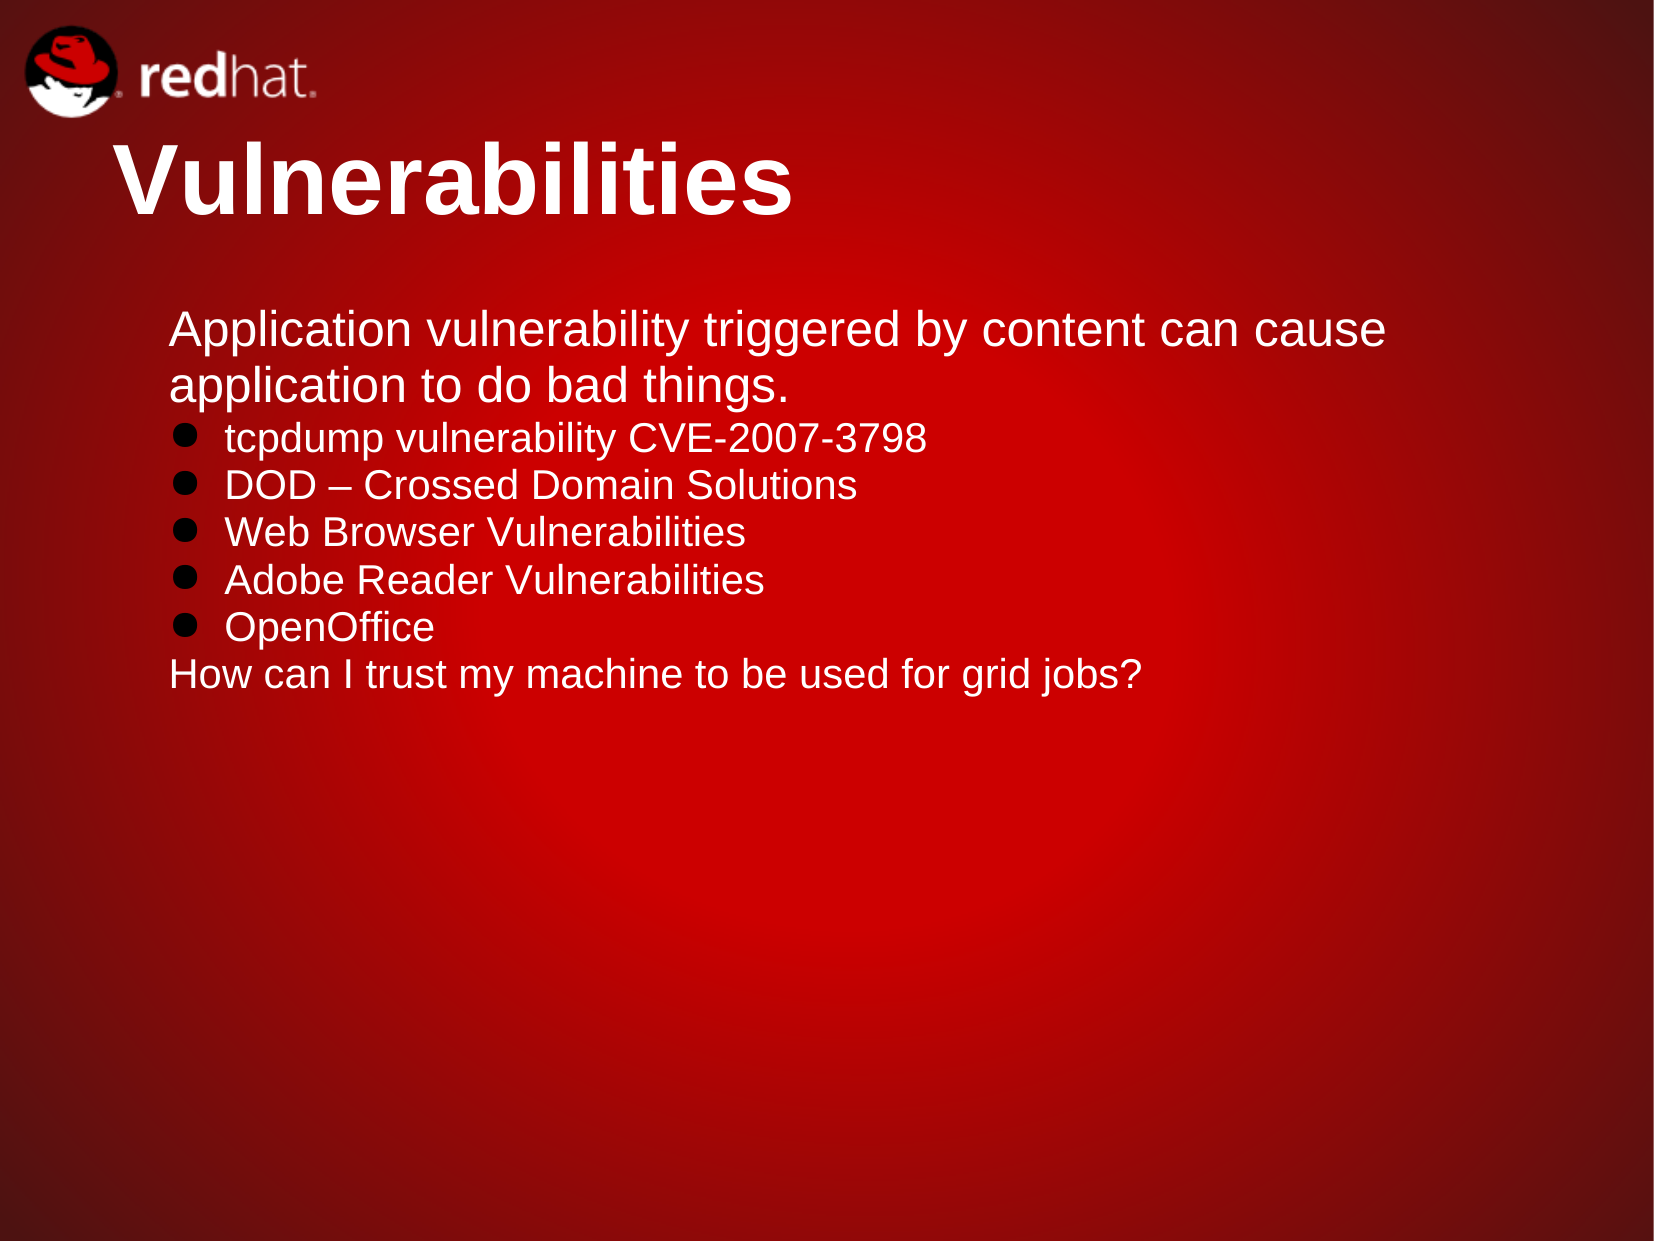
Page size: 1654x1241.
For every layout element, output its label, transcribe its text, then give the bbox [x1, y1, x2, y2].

list Application vulnerability triggered by content can cause application to do bad things. tcpdump vulnerability CVE-2007-3798 DOD – Crossed Domain Solutions Web Browser Vulnerabilities Adobe Reader Vulnerabilities OpenOffice How can I trust my machine to be used for grid jobs? [112, 299, 1525, 1105]
picture [0, 0, 1654, 1241]
title Vulnerabilities [112, 74, 1525, 283]
